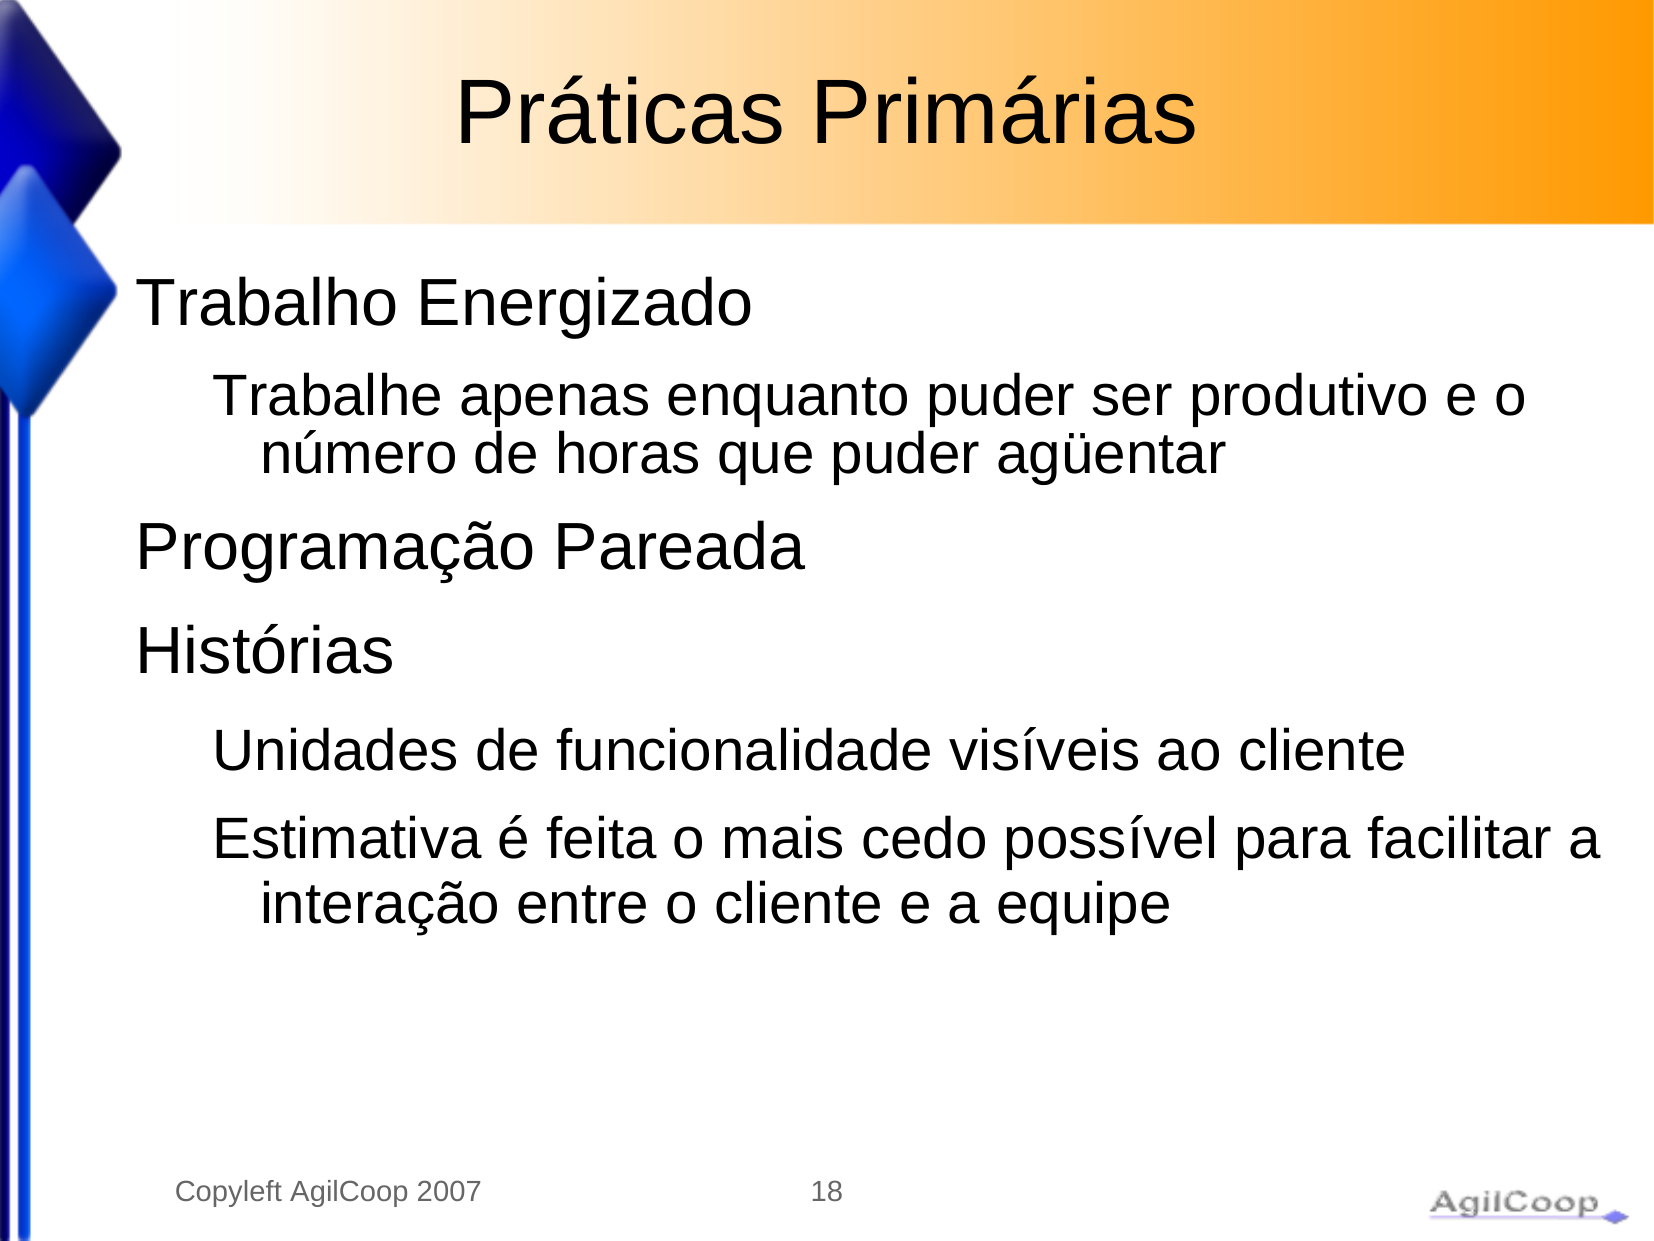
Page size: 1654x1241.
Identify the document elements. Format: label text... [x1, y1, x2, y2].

title Práticas Primárias [82, 8, 1571, 216]
list Trabalho Energizado Trabalhe apenas enquanto puder ser produtivo e o número de horas que puder agüentar Programação Pareada Histórias Unidades de funcionalidade visíveis ao cliente Estimativa é feita o mais cedo possível para facilitar a interação entre o cliente e a equipe [118, 271, 1607, 1123]
picture [0, 0, 1654, 1241]
